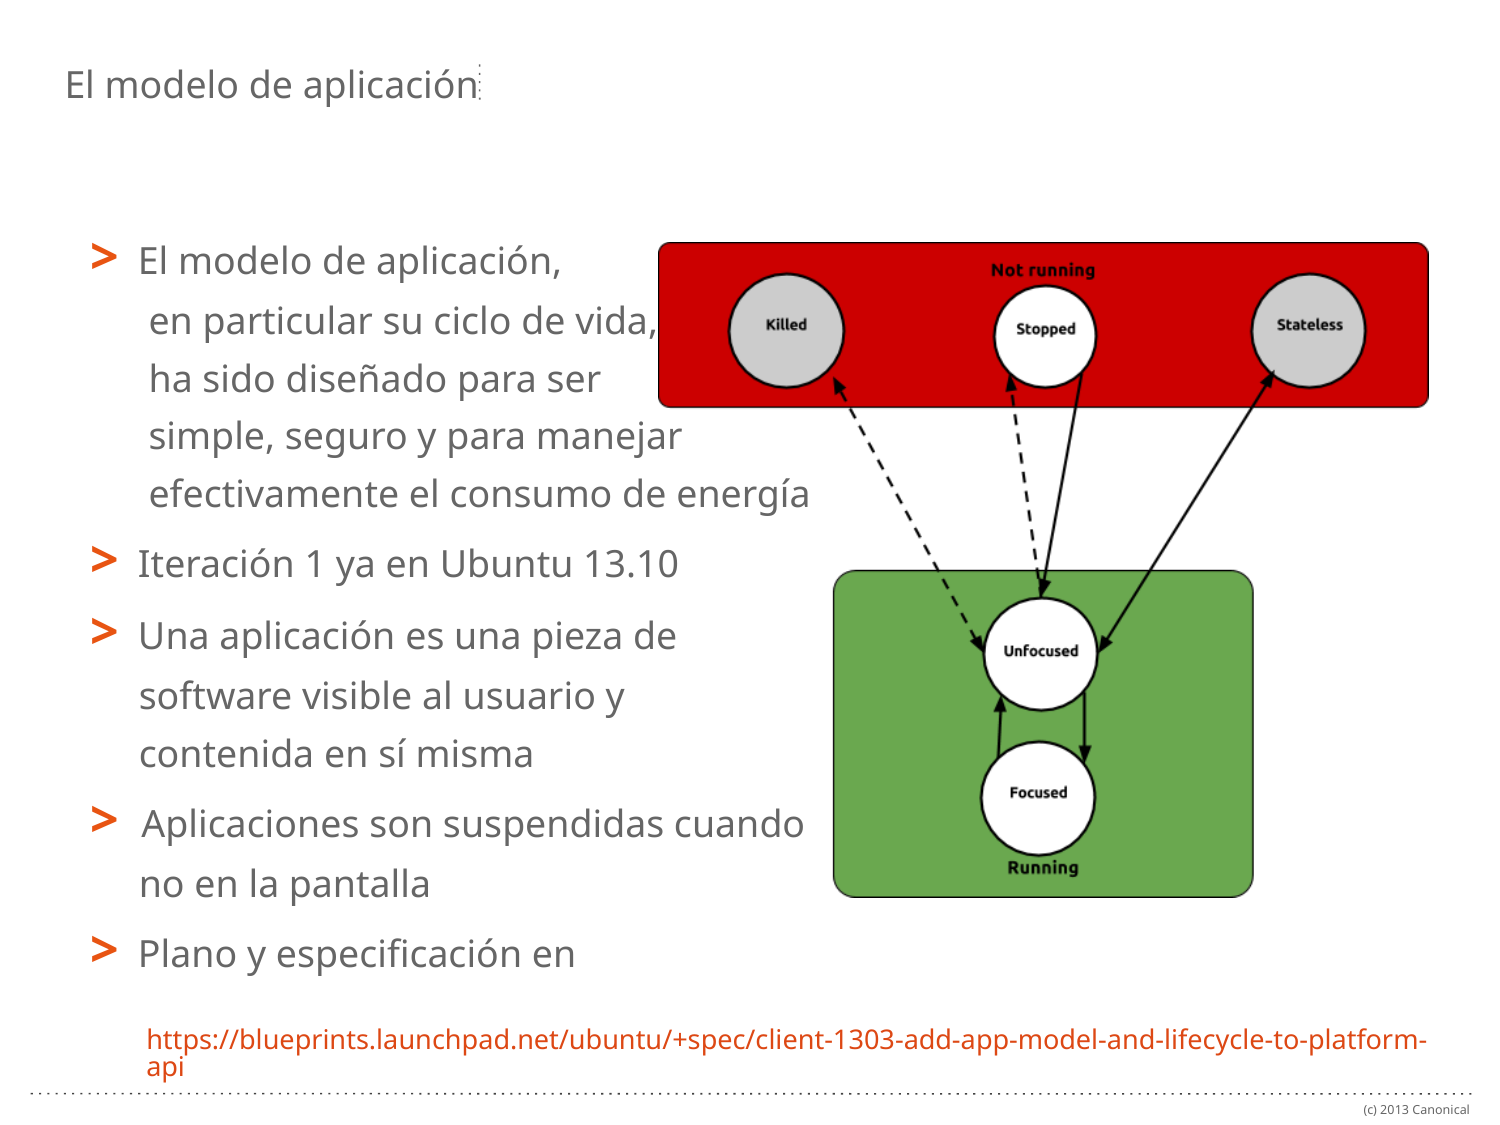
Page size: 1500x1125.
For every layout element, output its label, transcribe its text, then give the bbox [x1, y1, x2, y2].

title El modelo de aplicación [49, 53, 503, 114]
text_box (c) 2013 Canonical [19, 1099, 1485, 1119]
list > El modelo de aplicación, en particular su ciclo de vida, ha sido diseñado para ser simple, seguro y para manejar efectivamente el consumo de energía > Iteración 1 ya en Ubuntu 13.10 > Una aplicación es una pieza de software visible al usuario y contenida en sí misma > Aplicaciones son suspendidas cuando no en la pantalla > Plano y especificación en https://blueprints.launchpad.net/ubuntu/+spec/client-1303-add-app-model-and-lifecycle-to-platform-api [75, 209, 1453, 1078]
picture [658, 242, 1429, 898]
